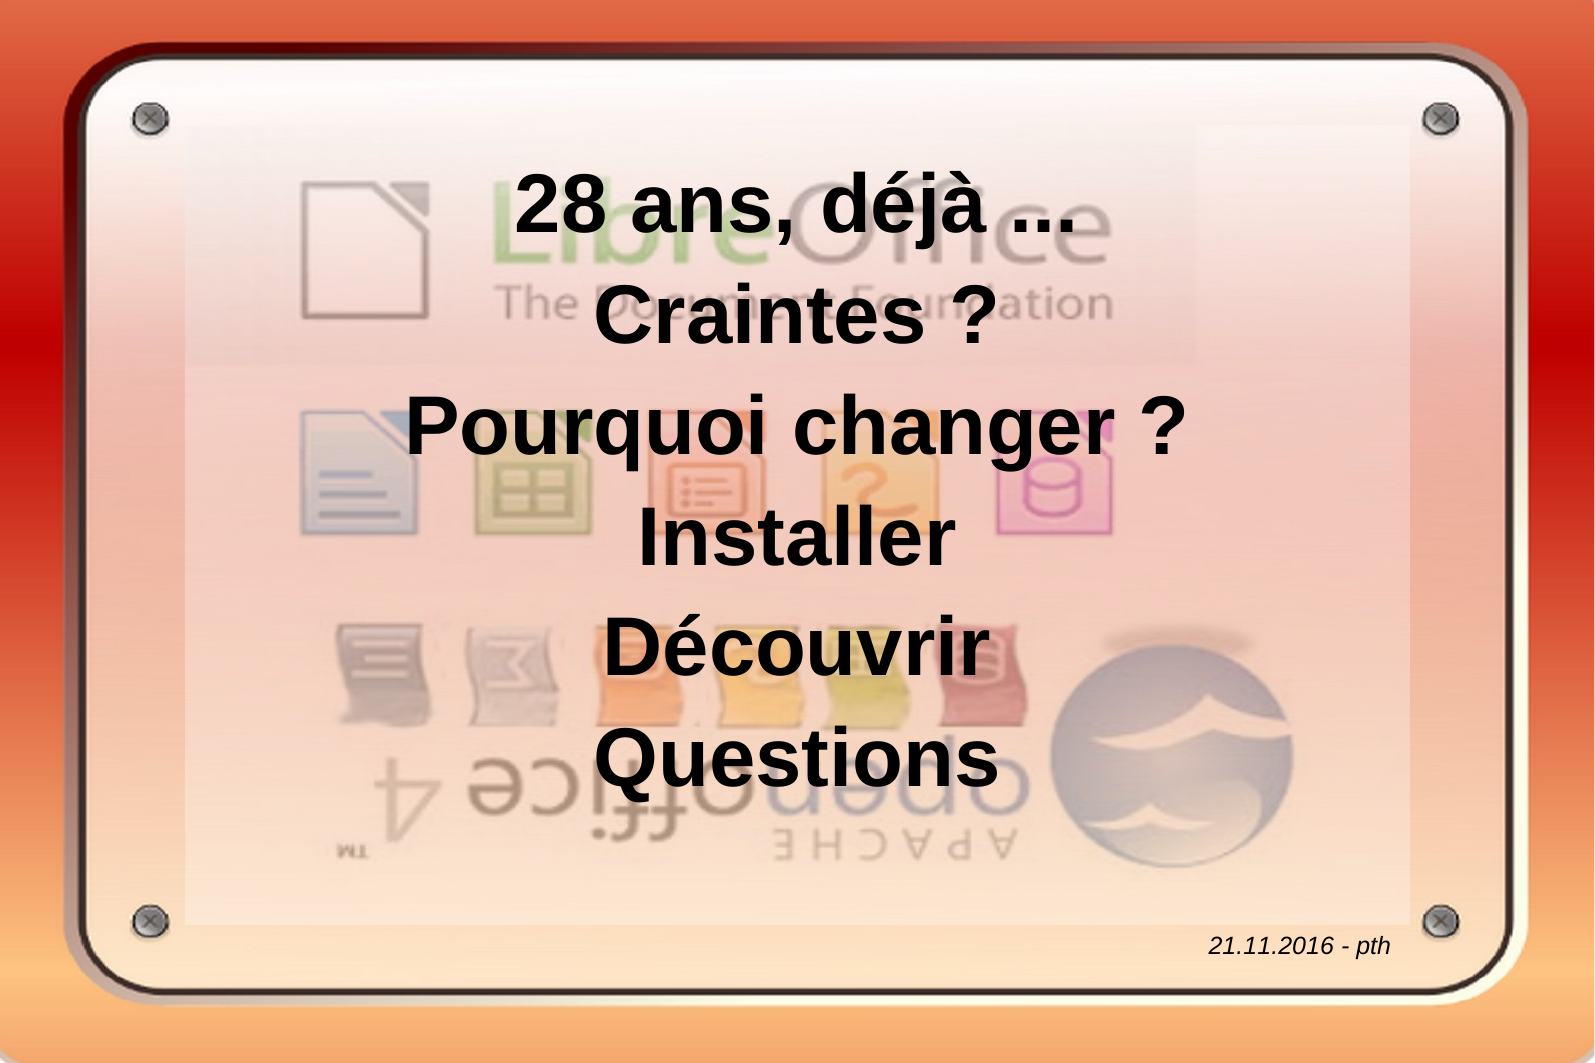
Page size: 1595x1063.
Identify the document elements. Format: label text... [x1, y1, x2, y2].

picture [0, 0, 1595, 1063]
text_box 28 ans, déjà ... Craintes ? Pourquoi changer ? Installer Découvrir Questions [240, 150, 1355, 907]
text_box 21.11.2016 - pth [1144, 924, 1407, 975]
